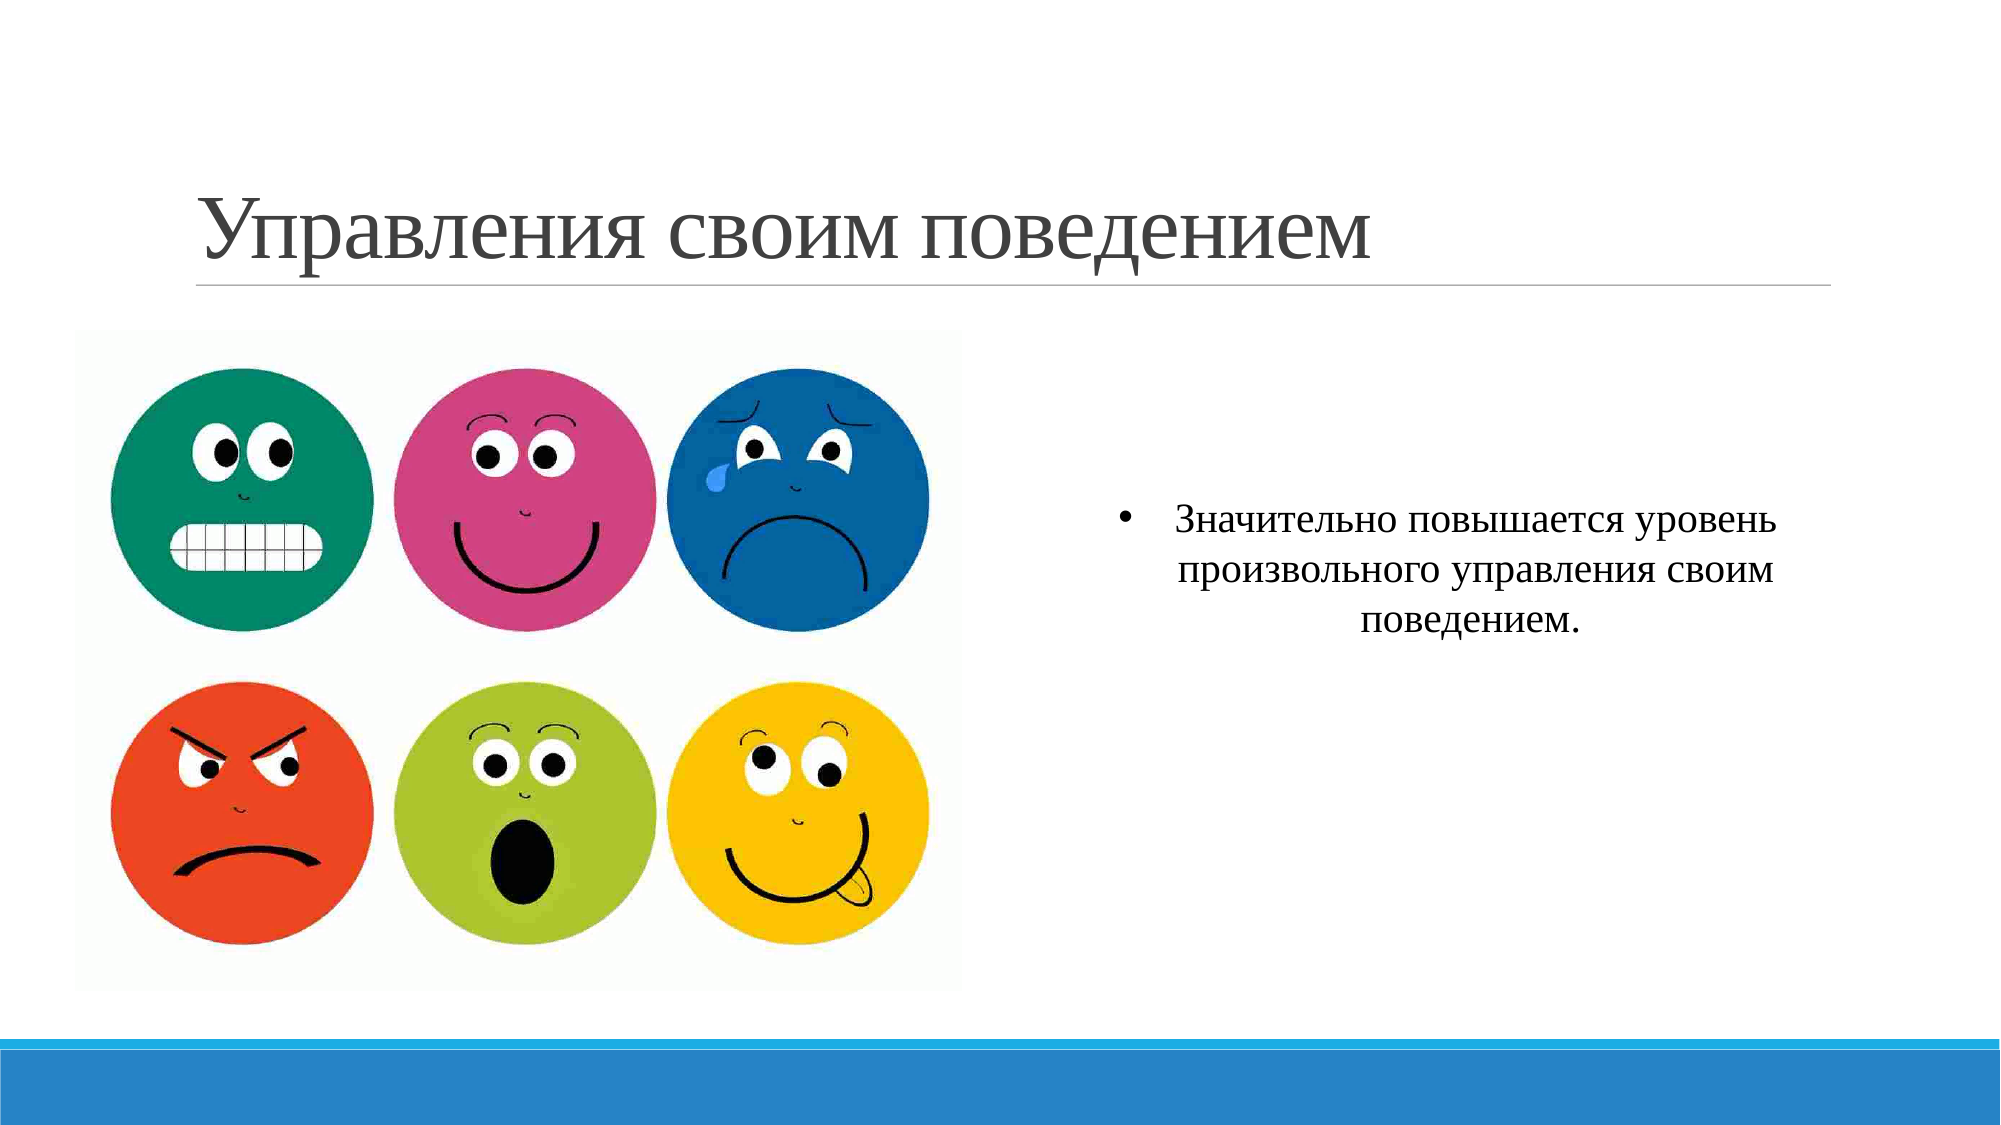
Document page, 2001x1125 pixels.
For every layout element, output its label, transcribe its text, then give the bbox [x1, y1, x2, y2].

text_box Значительно повышается уровень произвольного управления своим поведением. [1004, 483, 1891, 699]
title Управления своим поведением [180, 47, 1830, 285]
picture [75, 330, 962, 991]
